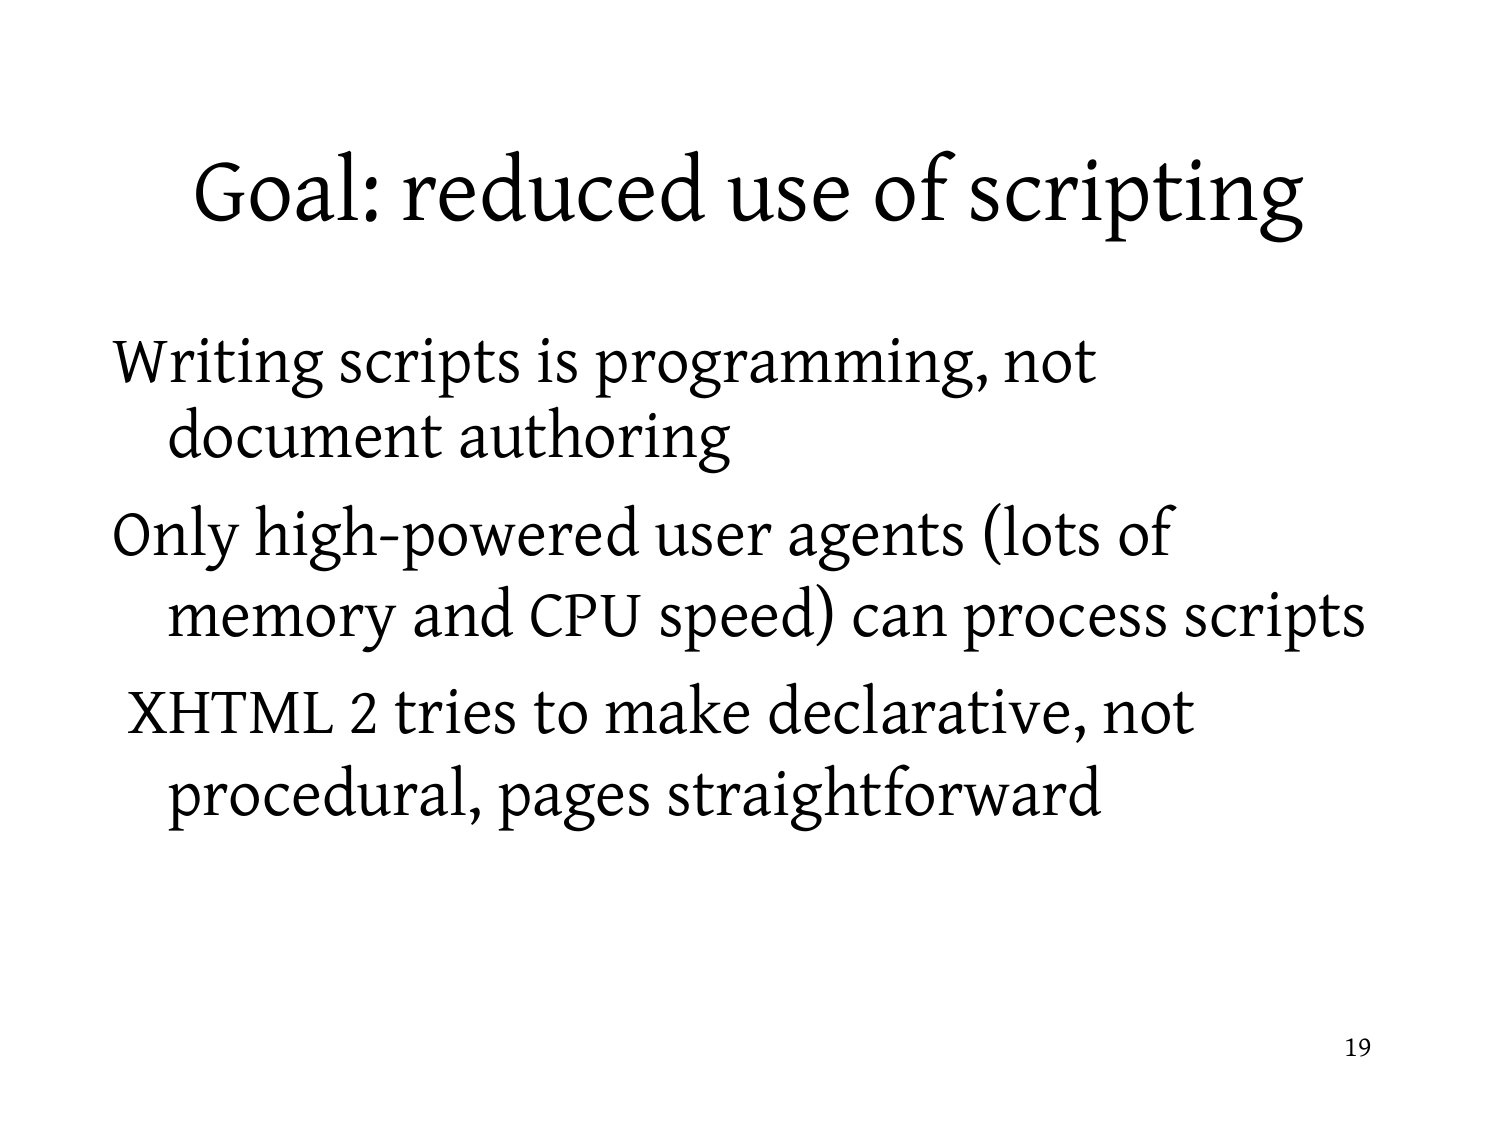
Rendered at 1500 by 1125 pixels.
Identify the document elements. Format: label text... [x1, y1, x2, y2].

list Writing scripts is programming, not document authoring Only high-powered user agents (lots of memory and CPU speed) can process scripts XHTML 2 tries to make declarative, not procedural, pages straightforward [112, 324, 1387, 1000]
title Goal: reduced use of scripting [112, 63, 1387, 324]
